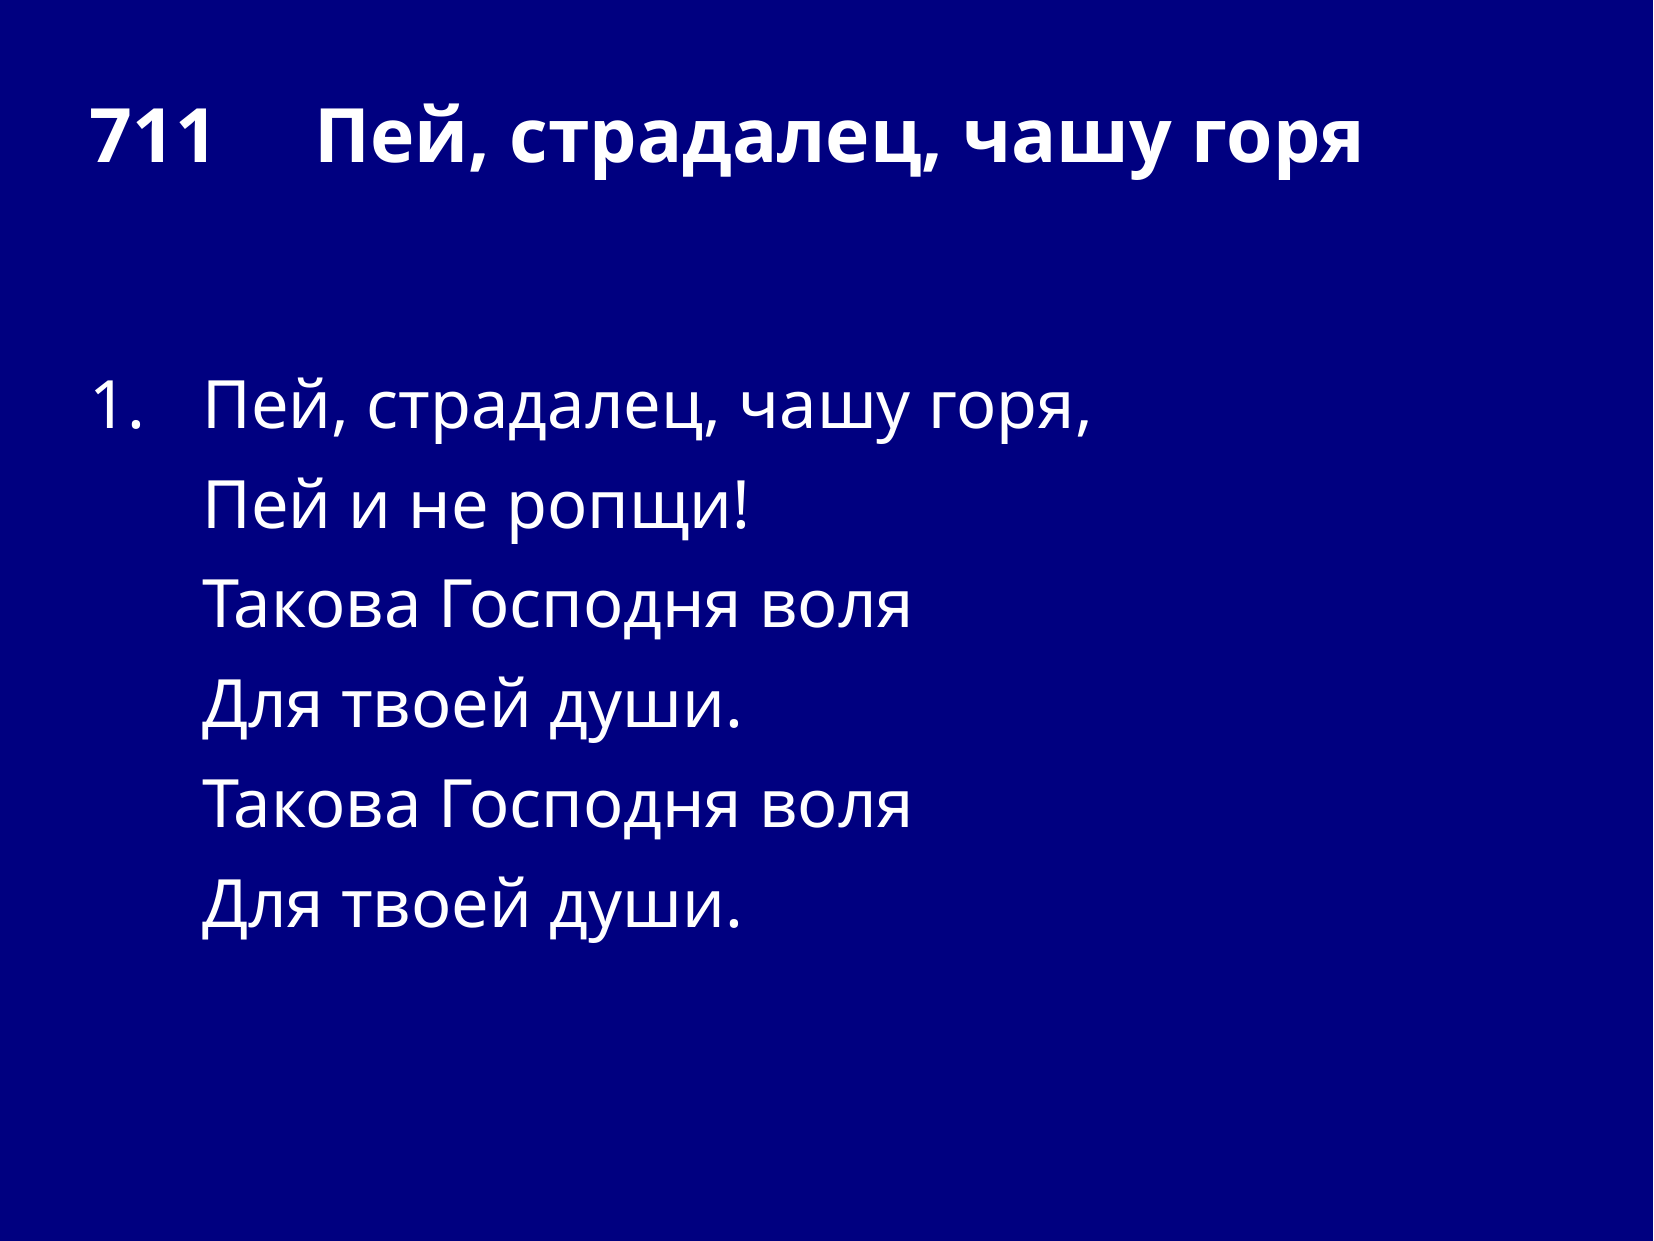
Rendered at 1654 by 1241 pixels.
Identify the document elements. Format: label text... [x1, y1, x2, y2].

text_box 711 Пей, страдалец, чашу горя [75, 75, 1576, 188]
text_box 1. Пей, страдалец, чашу горя, Пей и не ропщи! Такова Господня воля Для твоей души. Такова Господня воля Для твоей души. [75, 188, 1576, 1163]
